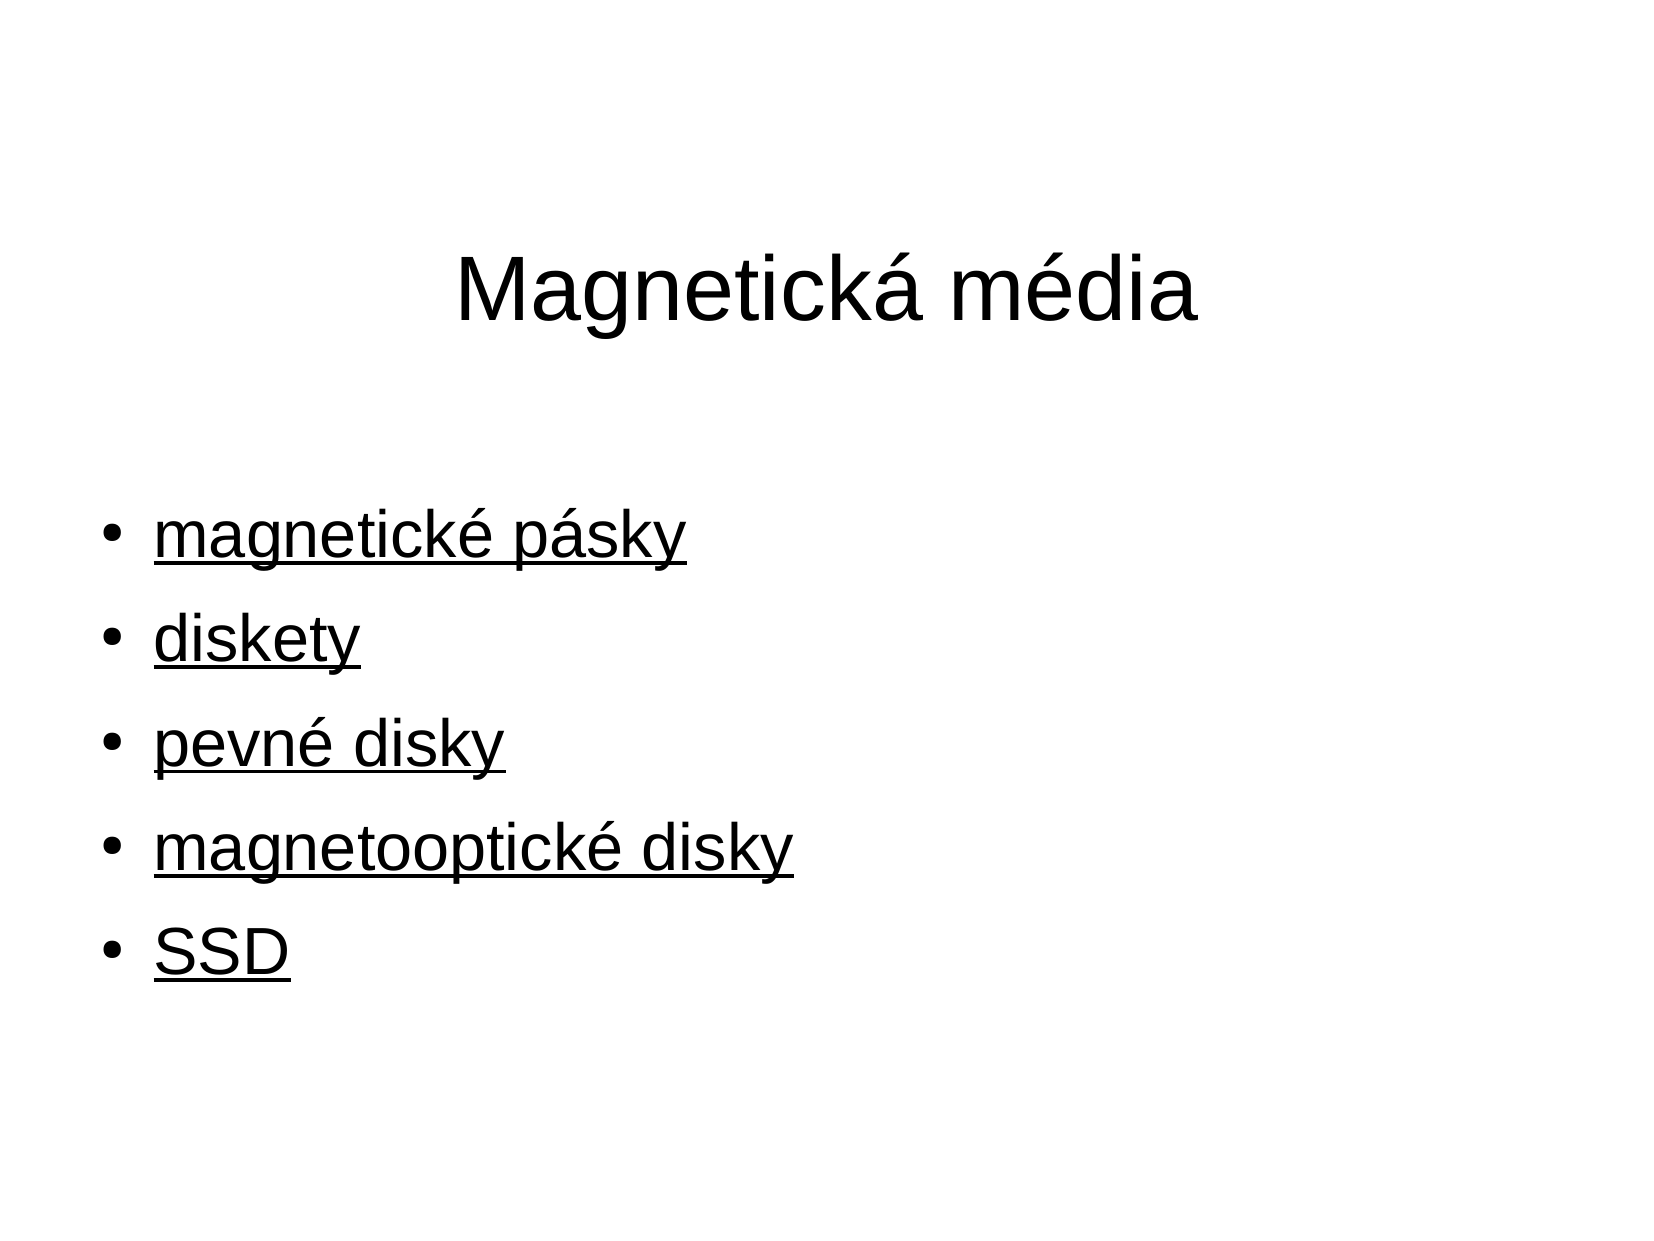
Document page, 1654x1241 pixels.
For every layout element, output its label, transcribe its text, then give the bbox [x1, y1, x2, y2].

list magnetické pásky diskety pevné disky magnetooptické disky SSD [82, 496, 1571, 989]
title Magnetická média [82, 192, 1571, 385]
